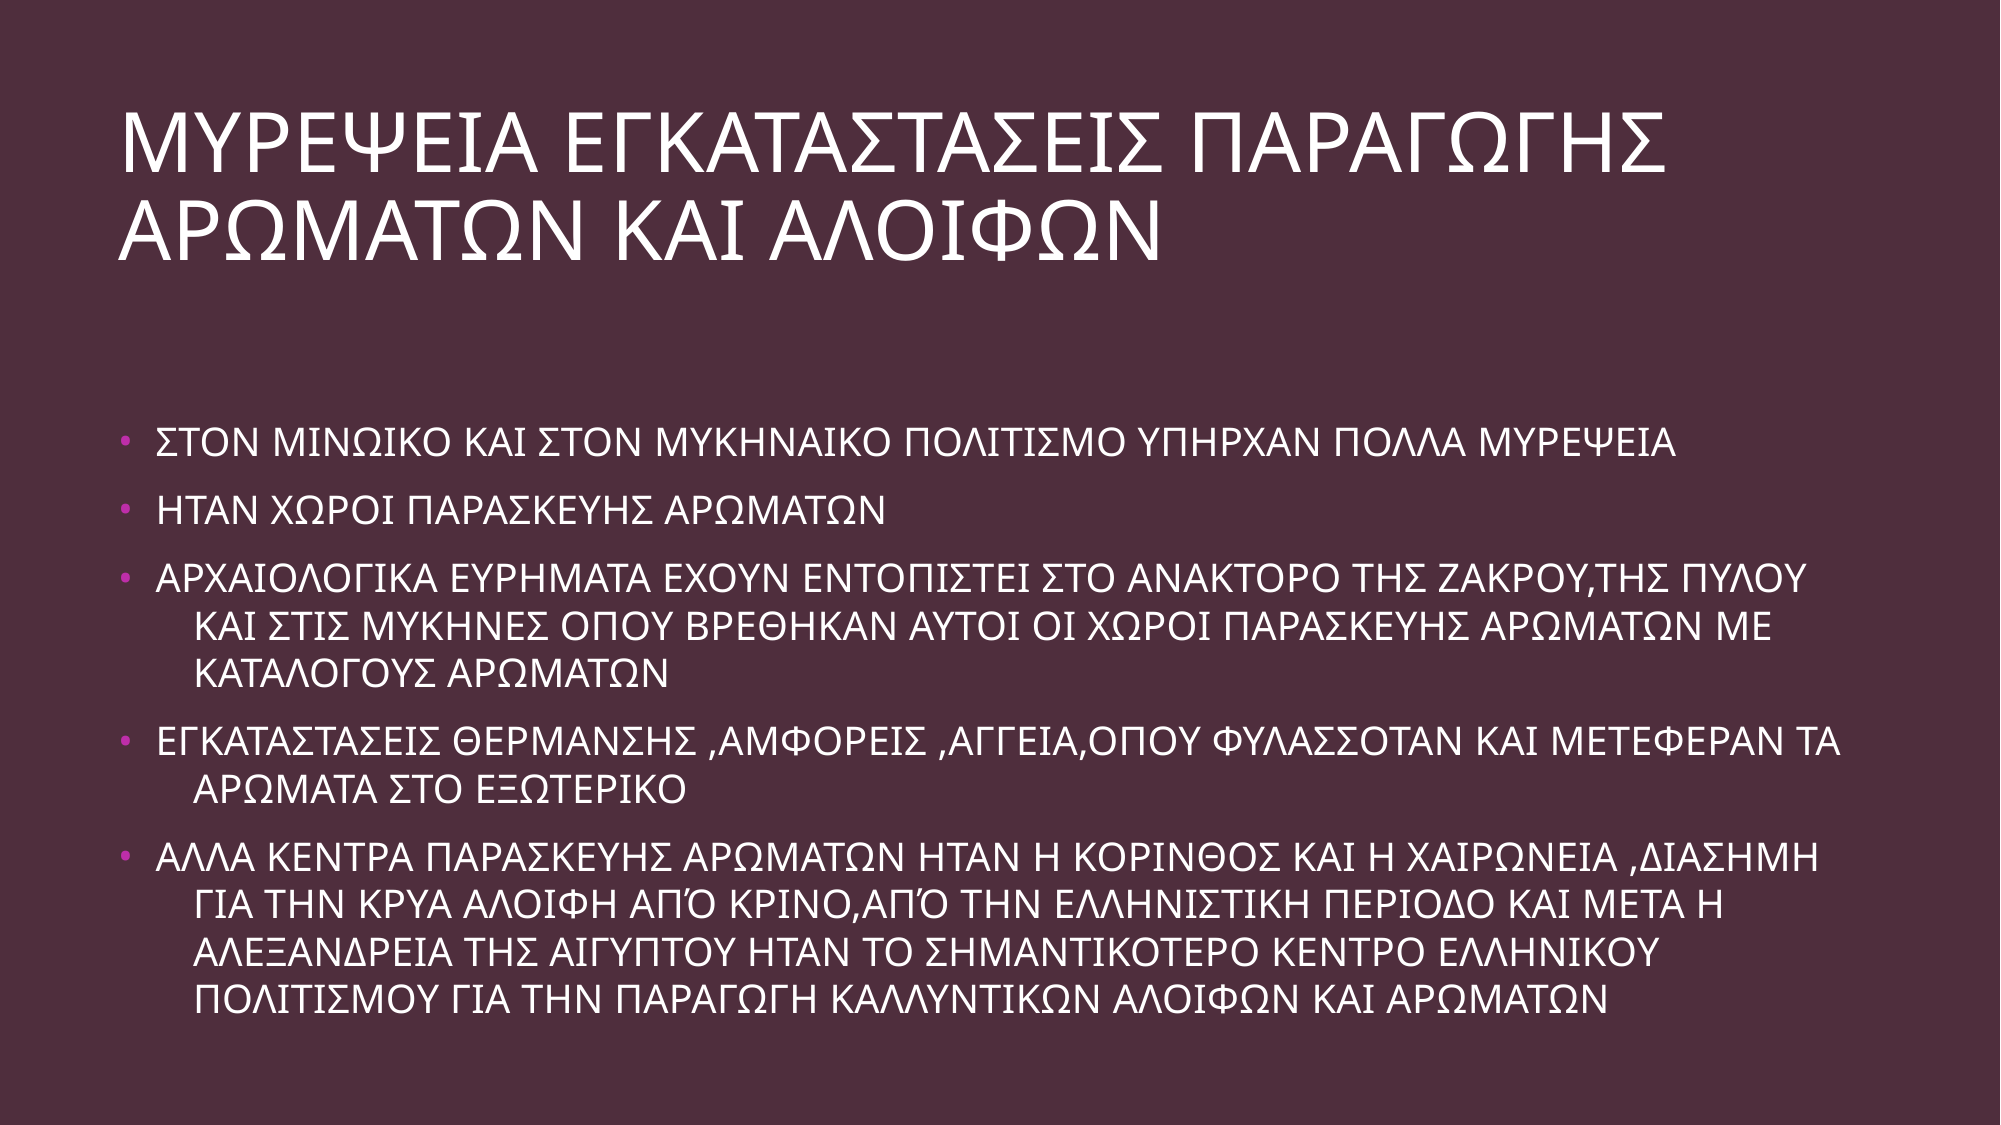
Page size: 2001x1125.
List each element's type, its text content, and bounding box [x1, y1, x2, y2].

list ΣΤΟΝ ΜΙΝΩΙΚΟ ΚΑΙ ΣΤΟΝ ΜΥΚΗΝΑΙΚΟ ΠΟΛΙΤΙΣΜΟ ΥΠΗΡΧΑΝ ΠΟΛΛΑ ΜΥΡΕΨΕΙΑ ΗΤΑΝ ΧΩΡΟΙ ΠΑΡΑΣΚΕΥΗΣ ΑΡΩΜΑΤΩΝ ΑΡΧΑΙΟΛΟΓΙΚΑ ΕΥΡΗΜΑΤΑ ΕΧΟΥΝ ΕΝΤΟΠΙΣΤΕΙ ΣΤΟ ΑΝΑΚΤΟΡΟ ΤΗΣ ΖΑΚΡΟΥ,ΤΗΣ ΠΥΛΟΥ ΚΑΙ ΣΤΙΣ ΜΥΚΗΝΕΣ ΟΠΟΥ ΒΡΕΘΗΚΑΝ ΑΥΤΟΙ ΟΙ ΧΩΡΟΙ ΠΑΡΑΣΚΕΥΗΣ ΑΡΩΜΑΤΩΝ ΜΕ ΚΑΤΑΛΟΓΟΥΣ ΑΡΩΜΑΤΩΝ ΕΓΚΑΤΑΣΤΑΣΕΙΣ ΘΕΡΜΑΝΣΗΣ ,ΑΜΦΟΡΕΙΣ ,ΑΓΓΕΙΑ,ΟΠΟΥ ΦΥΛΑΣΣΟΤΑΝ ΚΑΙ ΜΕΤΕΦΕΡΑΝ ΤΑ ΑΡΩΜΑΤΑ ΣΤΟ ΕΞΩΤΕΡΙΚΟ ΑΛΛΑ ΚΕΝΤΡΑ ΠΑΡΑΣΚΕΥΗΣ ΑΡΩΜΑΤΩΝ ΗΤΑΝ Η ΚΟΡΙΝΘΟΣ ΚΑΙ Η ΧΑΙΡΩΝΕΙΑ ,ΔΙΑΣΗΜΗ ΓΙΑ ΤΗΝ ΚΡΥΑ ΑΛΟΙΦΗ ΑΠΌ ΚΡΙΝΟ,ΑΠΌ ΤΗΝ ΕΛΛΗΝΙΣΤΙΚΗ ΠΕΡΙΟΔΟ ΚΑΙ ΜΕΤΑ Η ΑΛΕΞΑΝΔΡΕΙΑ ΤΗΣ ΑΙΓΥΠΤΟΥ ΗΤΑΝ ΤΟ ΣΗΜΑΝΤΙΚΟΤΕΡΟ ΚΕΝΤΡΟ ΕΛΛΗΝΙΚΟΥ ΠΟΛΙΤΙΣΜΟΥ ΓΙΑ ΤΗΝ ΠΑΡΑΓΩΓΗ ΚΑΛΛΥΝΤΙΚΩΝ ΑΛΟΙΦΩΝ ΚΑΙ ΑΡΩΜΑΤΩΝ [118, 416, 1879, 1024]
title ΜΥΡΕΨΕΙΑ ΕΓΚΑΤΑΣΤΑΣΕΙΣ ΠΑΡΑΓΩΓΗΣ ΑΡΩΜΑΤΩΝ ΚΑΙ ΑΛΟΙΦΩΝ [118, 101, 1815, 344]
